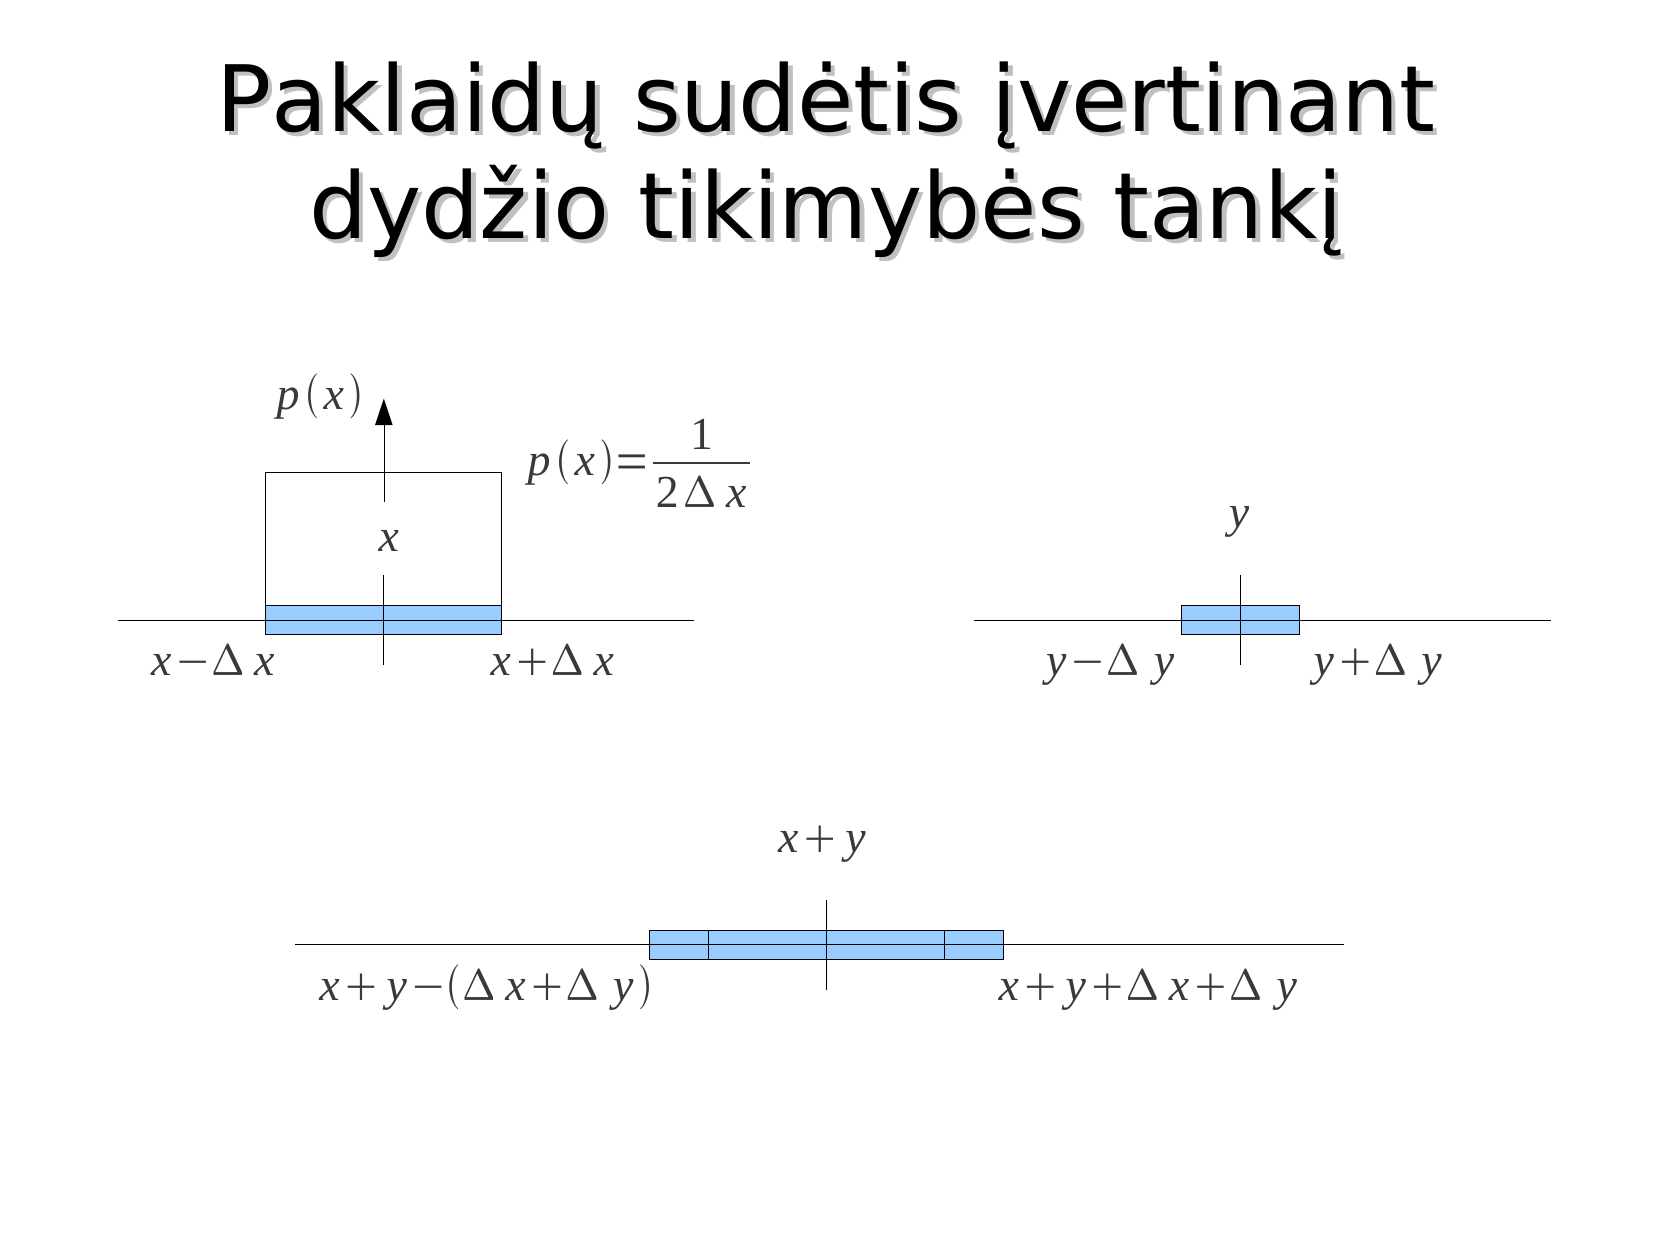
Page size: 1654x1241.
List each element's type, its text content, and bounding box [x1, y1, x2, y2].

text_box [265, 621, 383, 635]
chart [768, 812, 872, 863]
chart [989, 959, 1303, 1011]
text_box [649, 945, 826, 960]
text_box [649, 930, 826, 944]
text_box [384, 605, 501, 620]
chart [516, 408, 759, 517]
chart [1301, 634, 1447, 686]
title Paklaidų sudėtis įvertinant dydžio tikimybės tankį [82, 45, 1571, 261]
chart [310, 959, 658, 1012]
chart [1216, 487, 1255, 538]
chart [265, 369, 369, 422]
text_box [827, 930, 1004, 944]
text_box [827, 945, 1004, 960]
chart [141, 634, 281, 686]
text_box [1181, 605, 1240, 620]
chart [481, 634, 621, 686]
text_box [1241, 621, 1300, 635]
text_box [1181, 621, 1240, 635]
text_box [266, 605, 383, 620]
text_box [1241, 605, 1300, 620]
text_box [384, 621, 502, 635]
chart [1033, 634, 1180, 686]
chart [369, 510, 405, 562]
